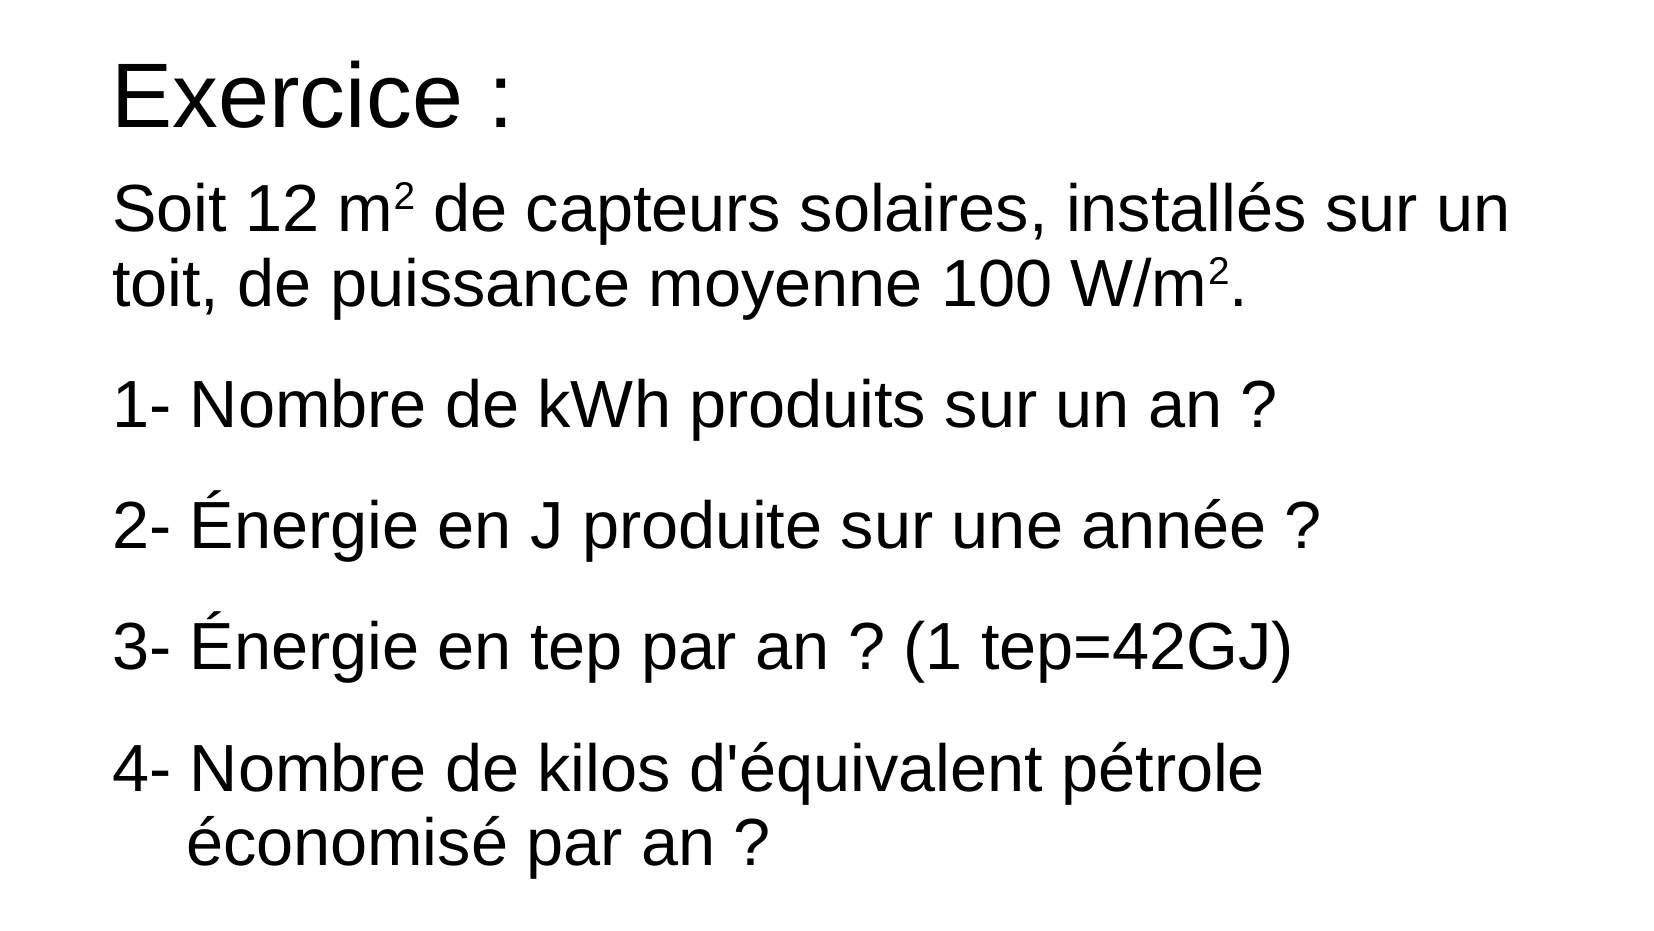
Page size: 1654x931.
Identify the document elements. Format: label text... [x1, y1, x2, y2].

title Soit 12 m2 de capteurs solaires, installés sur un toit, de puissance moyenne 100 W/m2. 1- Nombre de kWh produits sur un an ? 2- Énergie en J produite sur une année ? 3- Énergie en tep par an ? (1 tep=42GJ) 4- Nombre de kilos d'équivalent pétrole économisé par an ? [112, 116, 1554, 931]
title Exercice : [82, 37, 544, 154]
